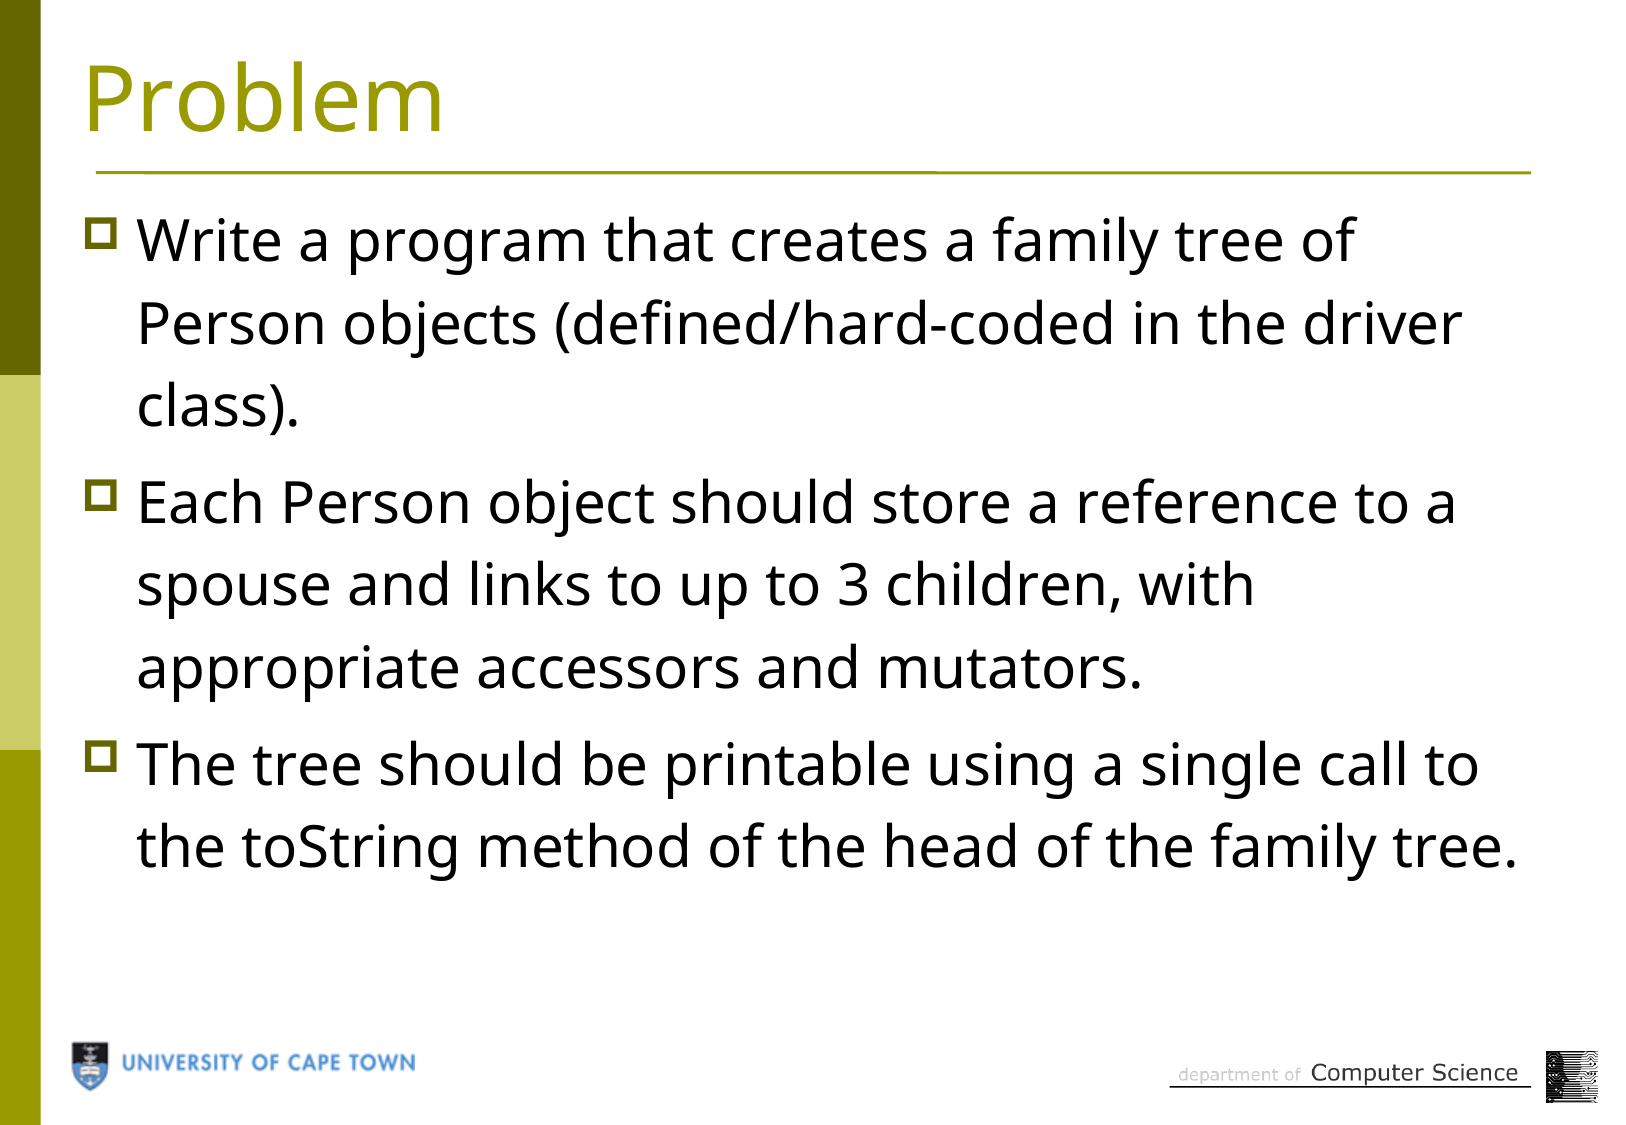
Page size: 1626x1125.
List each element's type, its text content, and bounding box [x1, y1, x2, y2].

picture [1546, 1051, 1598, 1103]
picture [61, 1024, 415, 1103]
list Write a program that creates a family tree of Person objects (defined/hard-coded in the driver class). Each Person object should store a reference to a spouse and links to up to 3 children, with appropriate accessors and mutators. The tree should be printable using a single call to the toString method of the head of the family tree. [81, 196, 1543, 991]
title Problem [81, 36, 1543, 165]
picture [1169, 1043, 1532, 1091]
